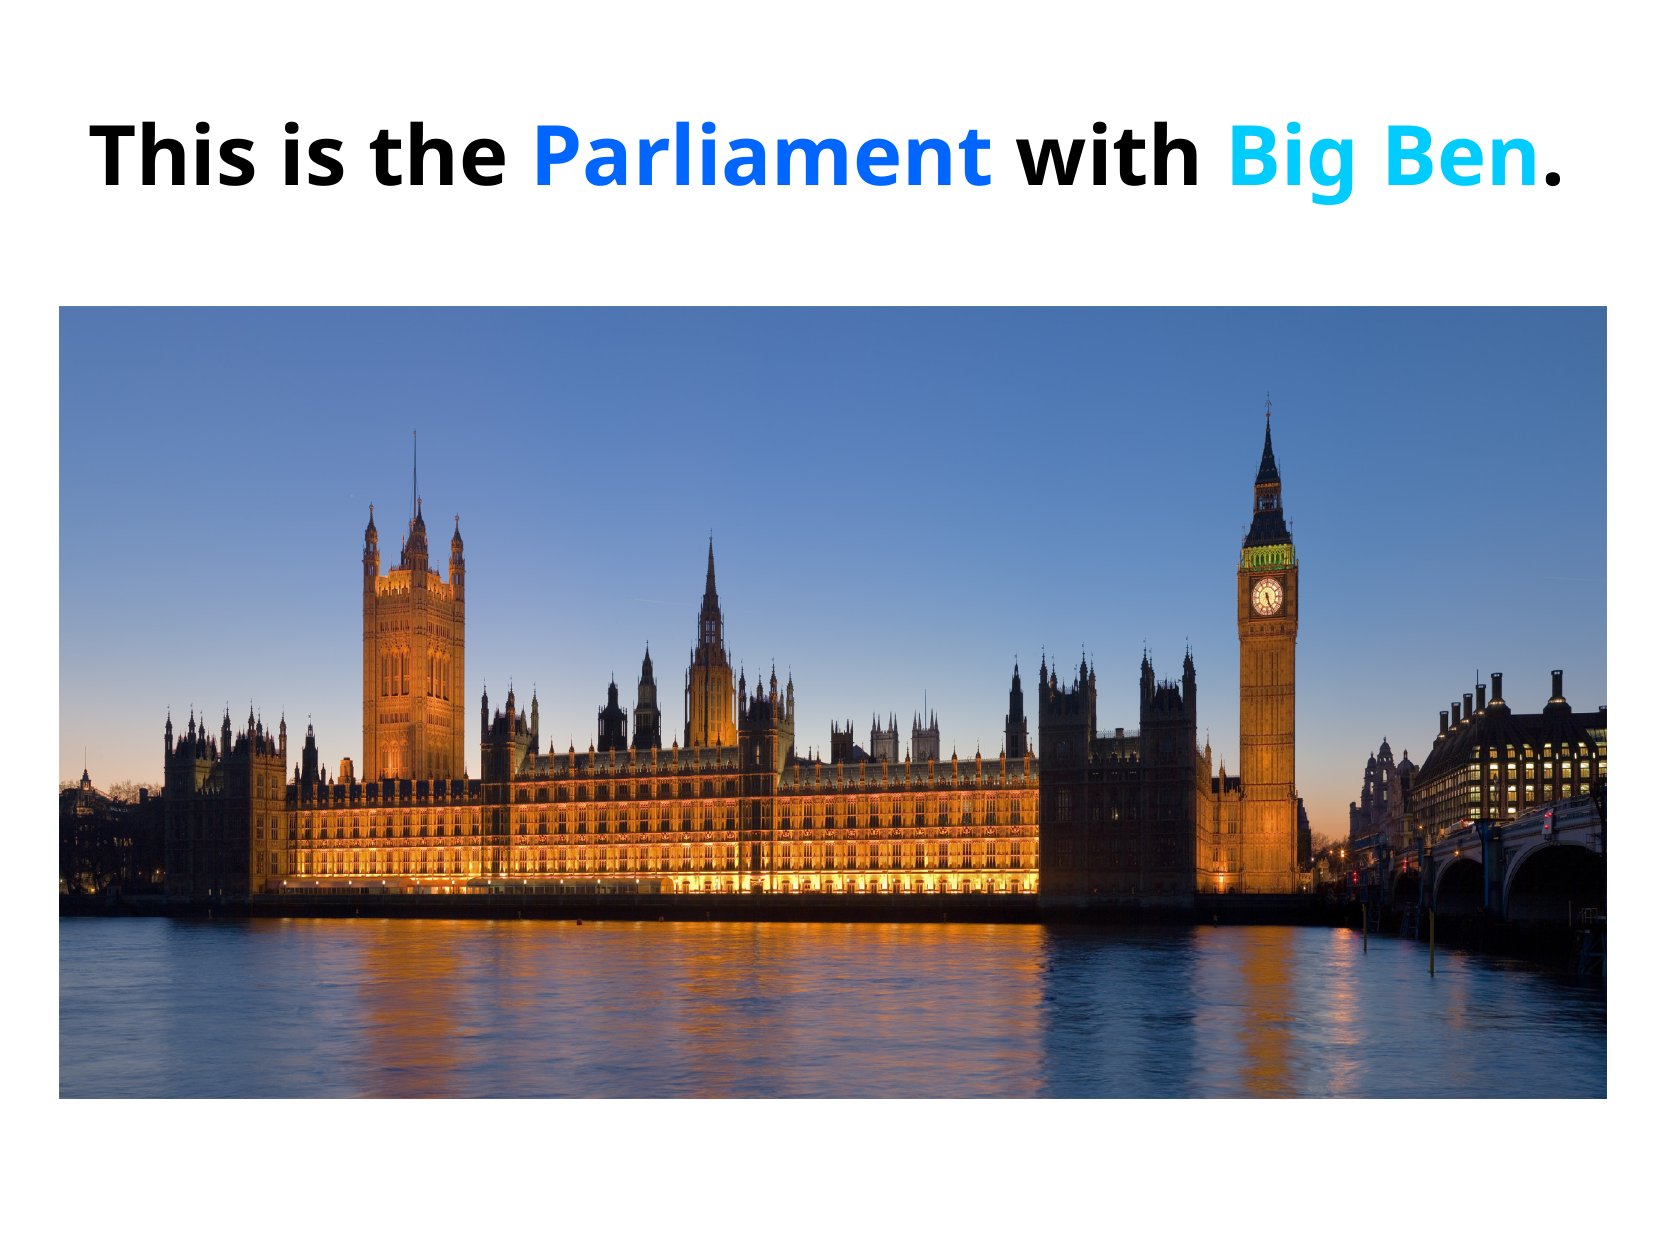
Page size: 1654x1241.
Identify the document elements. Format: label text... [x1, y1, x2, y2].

title This is the Parliament with Big Ben. [82, 49, 1571, 257]
picture [59, 306, 1607, 1099]
